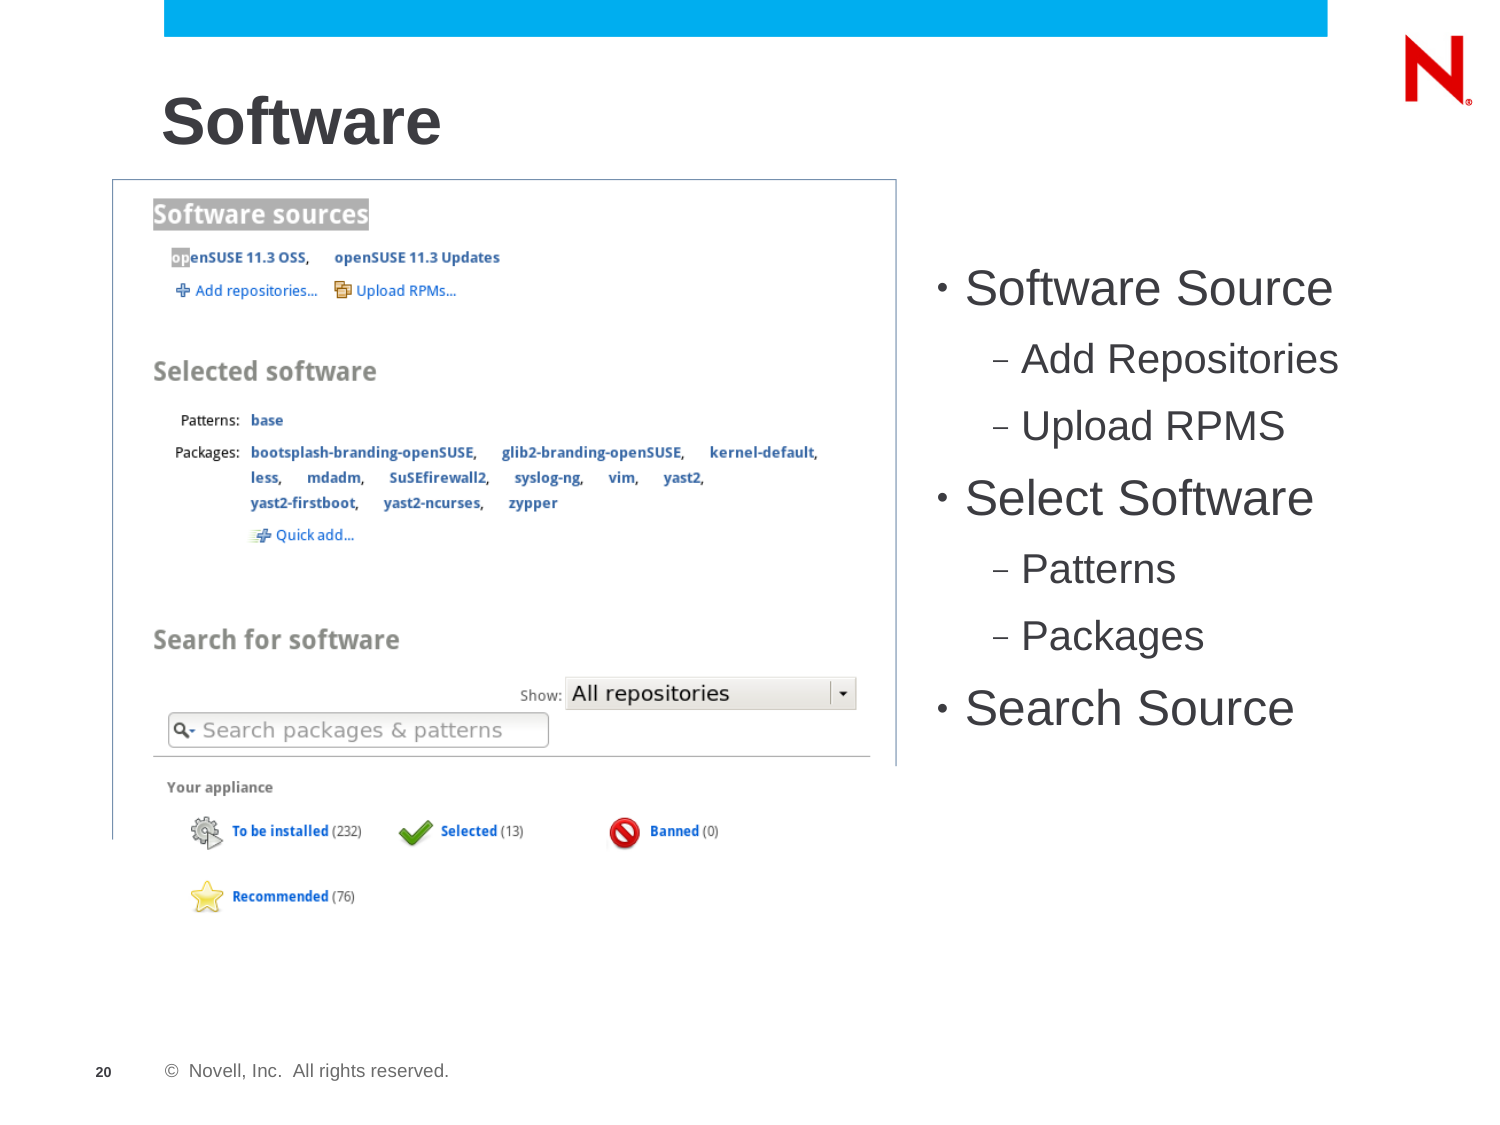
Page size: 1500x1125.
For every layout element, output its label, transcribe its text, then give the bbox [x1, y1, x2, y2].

title Software [161, 41, 1383, 205]
picture [112, 179, 899, 944]
list Software Source Add Repositories Upload RPMS Select Software Patterns Packages Search Source [936, 257, 1416, 988]
picture [1403, 32, 1473, 107]
